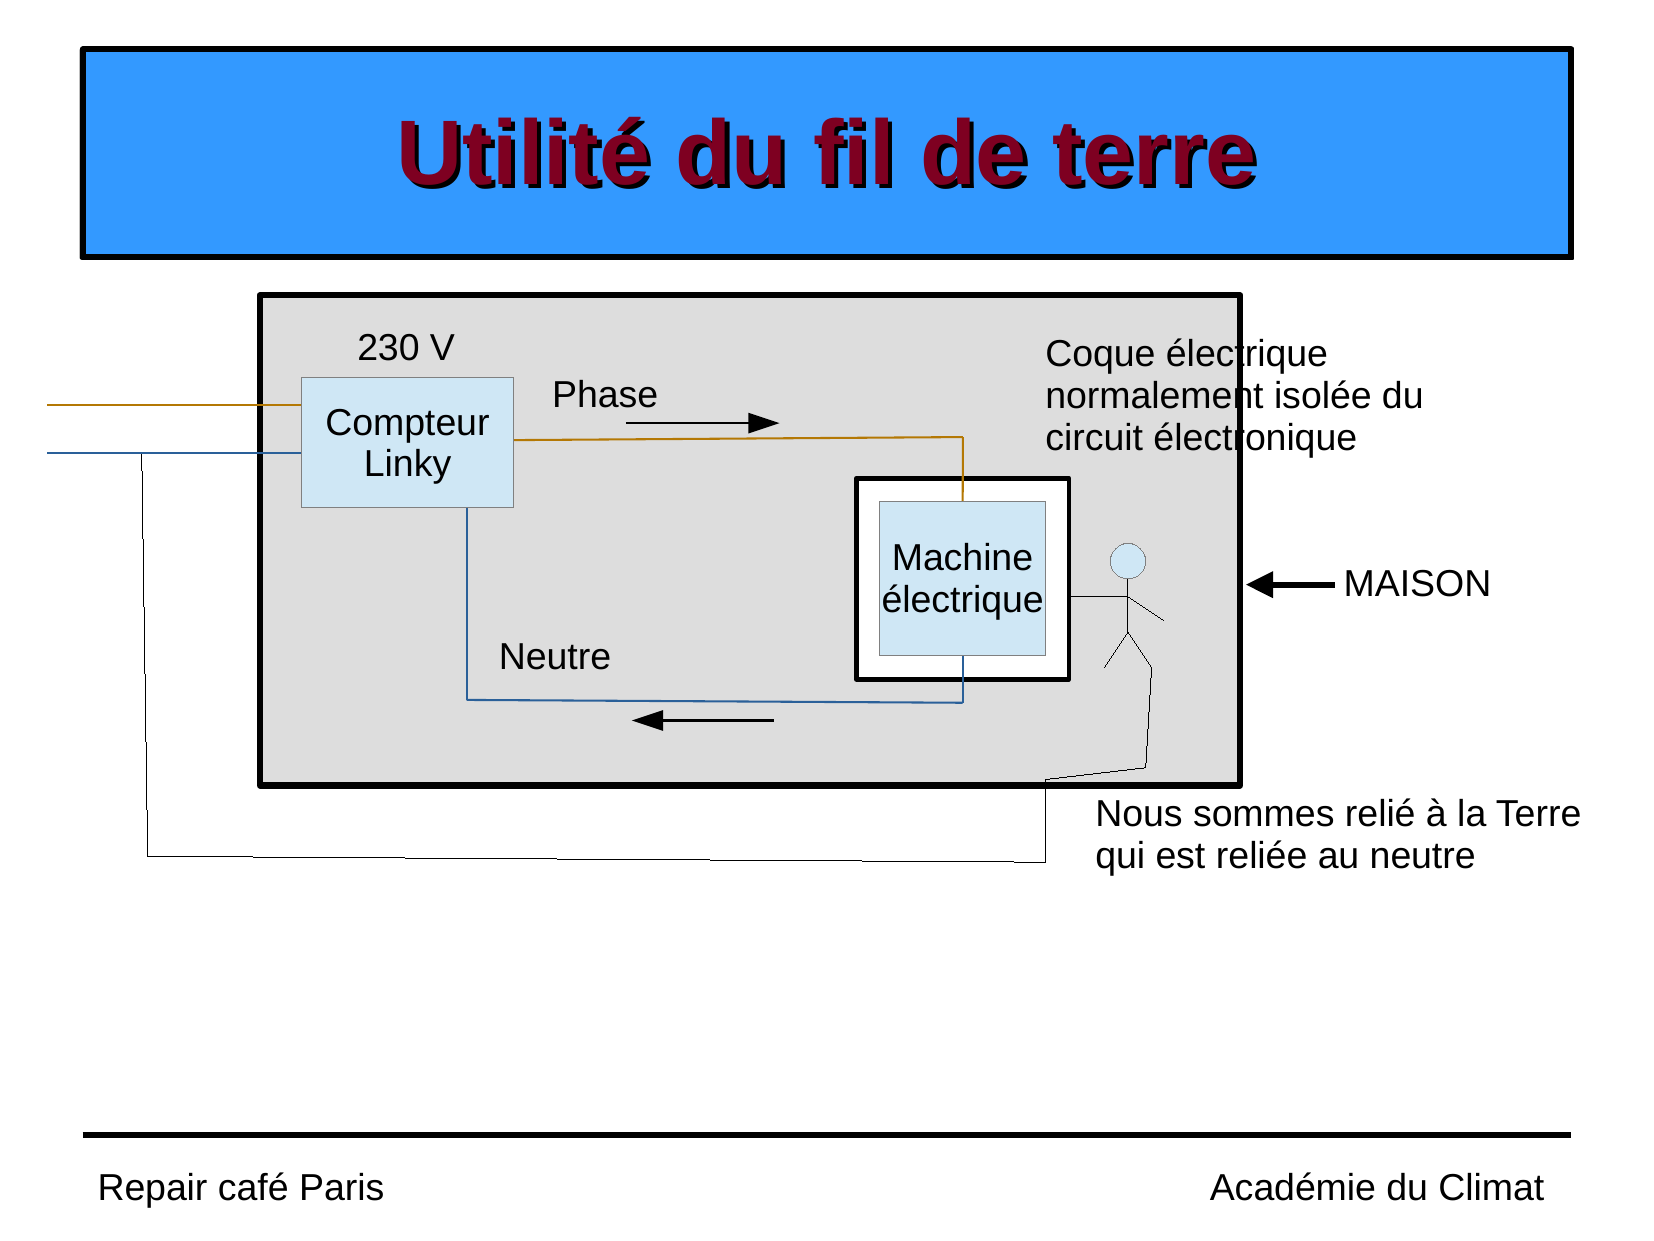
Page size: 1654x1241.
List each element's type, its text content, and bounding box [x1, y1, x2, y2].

text_box [468, 439, 962, 701]
text_box [259, 295, 1241, 786]
text_box 230 V [342, 318, 471, 376]
text_box Coque électrique normalement isolée du circuit électronique [1030, 324, 1453, 473]
text_box MAISON [1328, 555, 1507, 612]
title Utilité du fil de terre [82, 49, 1571, 257]
text_box [259, 406, 301, 452]
text_box Neutre [484, 628, 627, 686]
text_box Phase [537, 366, 674, 423]
text_box Compteur Linky [301, 377, 514, 508]
text_box Repair café Paris Académie du Climat [82, 1158, 1571, 1216]
text_box Nous sommes relié à la Terre qui est reliée au neutre [1080, 785, 1654, 927]
text_box Machine électrique [879, 501, 1046, 656]
